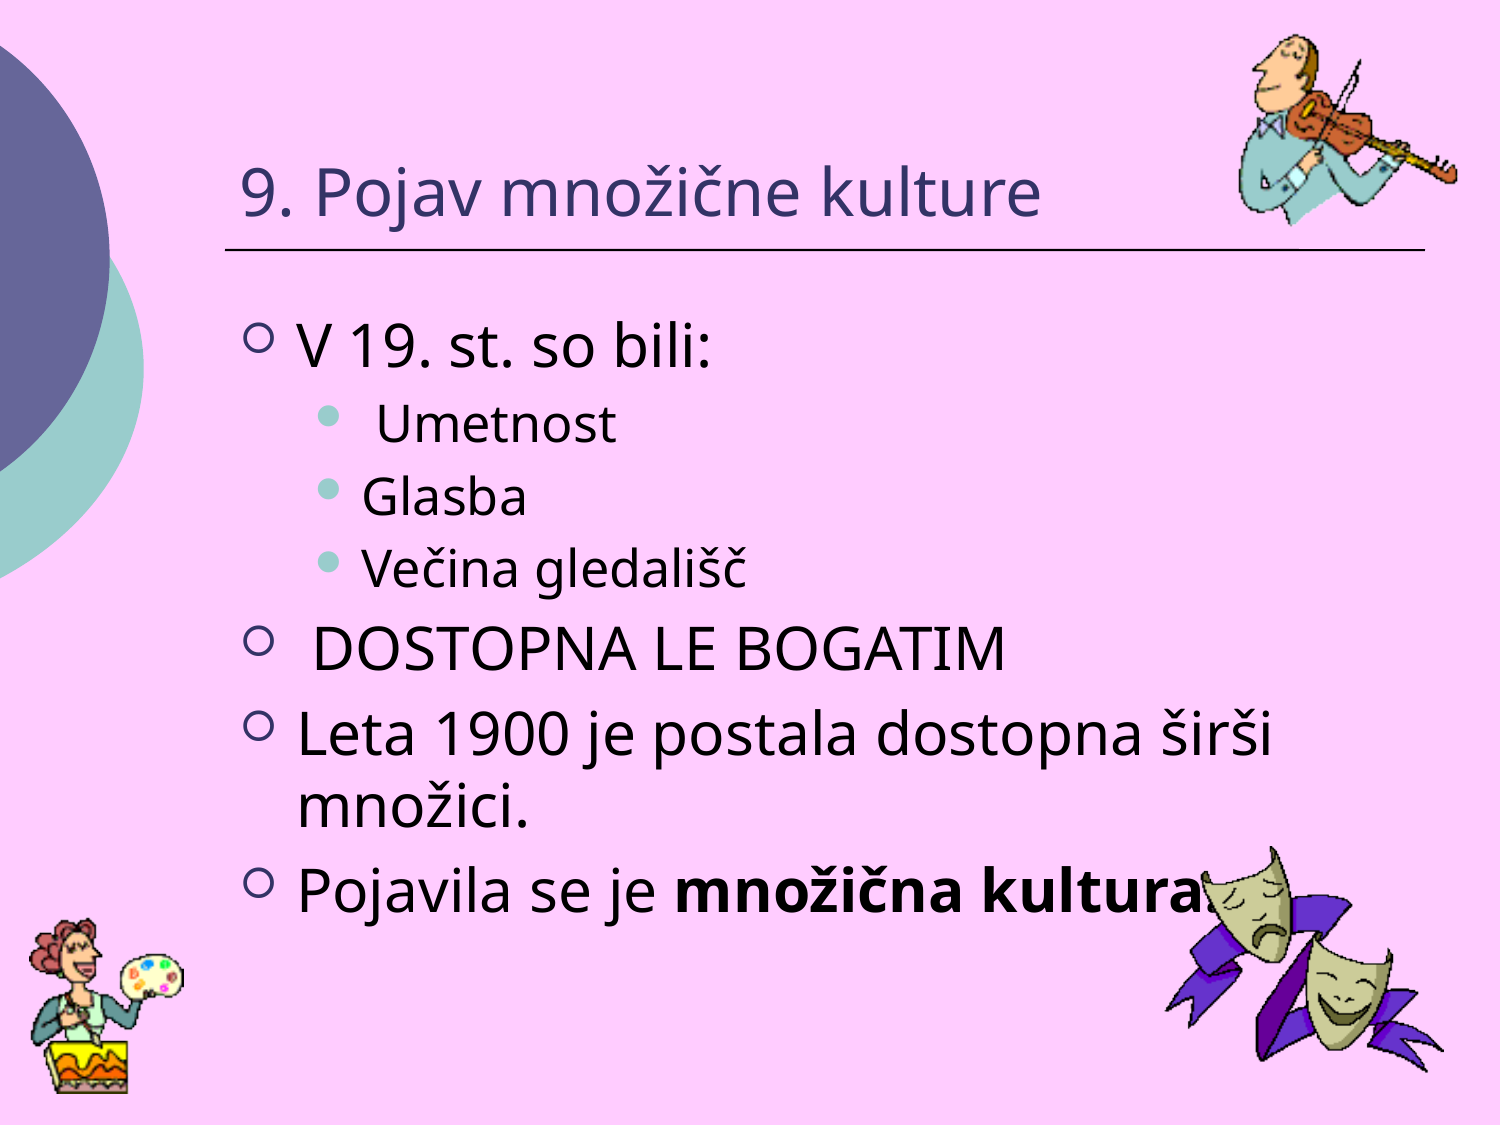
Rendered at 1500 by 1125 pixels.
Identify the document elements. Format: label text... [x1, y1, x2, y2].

picture [1210, 30, 1465, 232]
title 9. Pojav množične kulture [224, 49, 1425, 237]
picture [29, 916, 184, 1094]
picture [1163, 846, 1444, 1076]
list V 19. st. so bili: Umetnost Glasba Večina gledališč DOSTOPNA LE BOGATIM Leta 1900 je postala dostopna širši množici. Pojavila se je množična kultura. [224, 299, 1425, 975]
